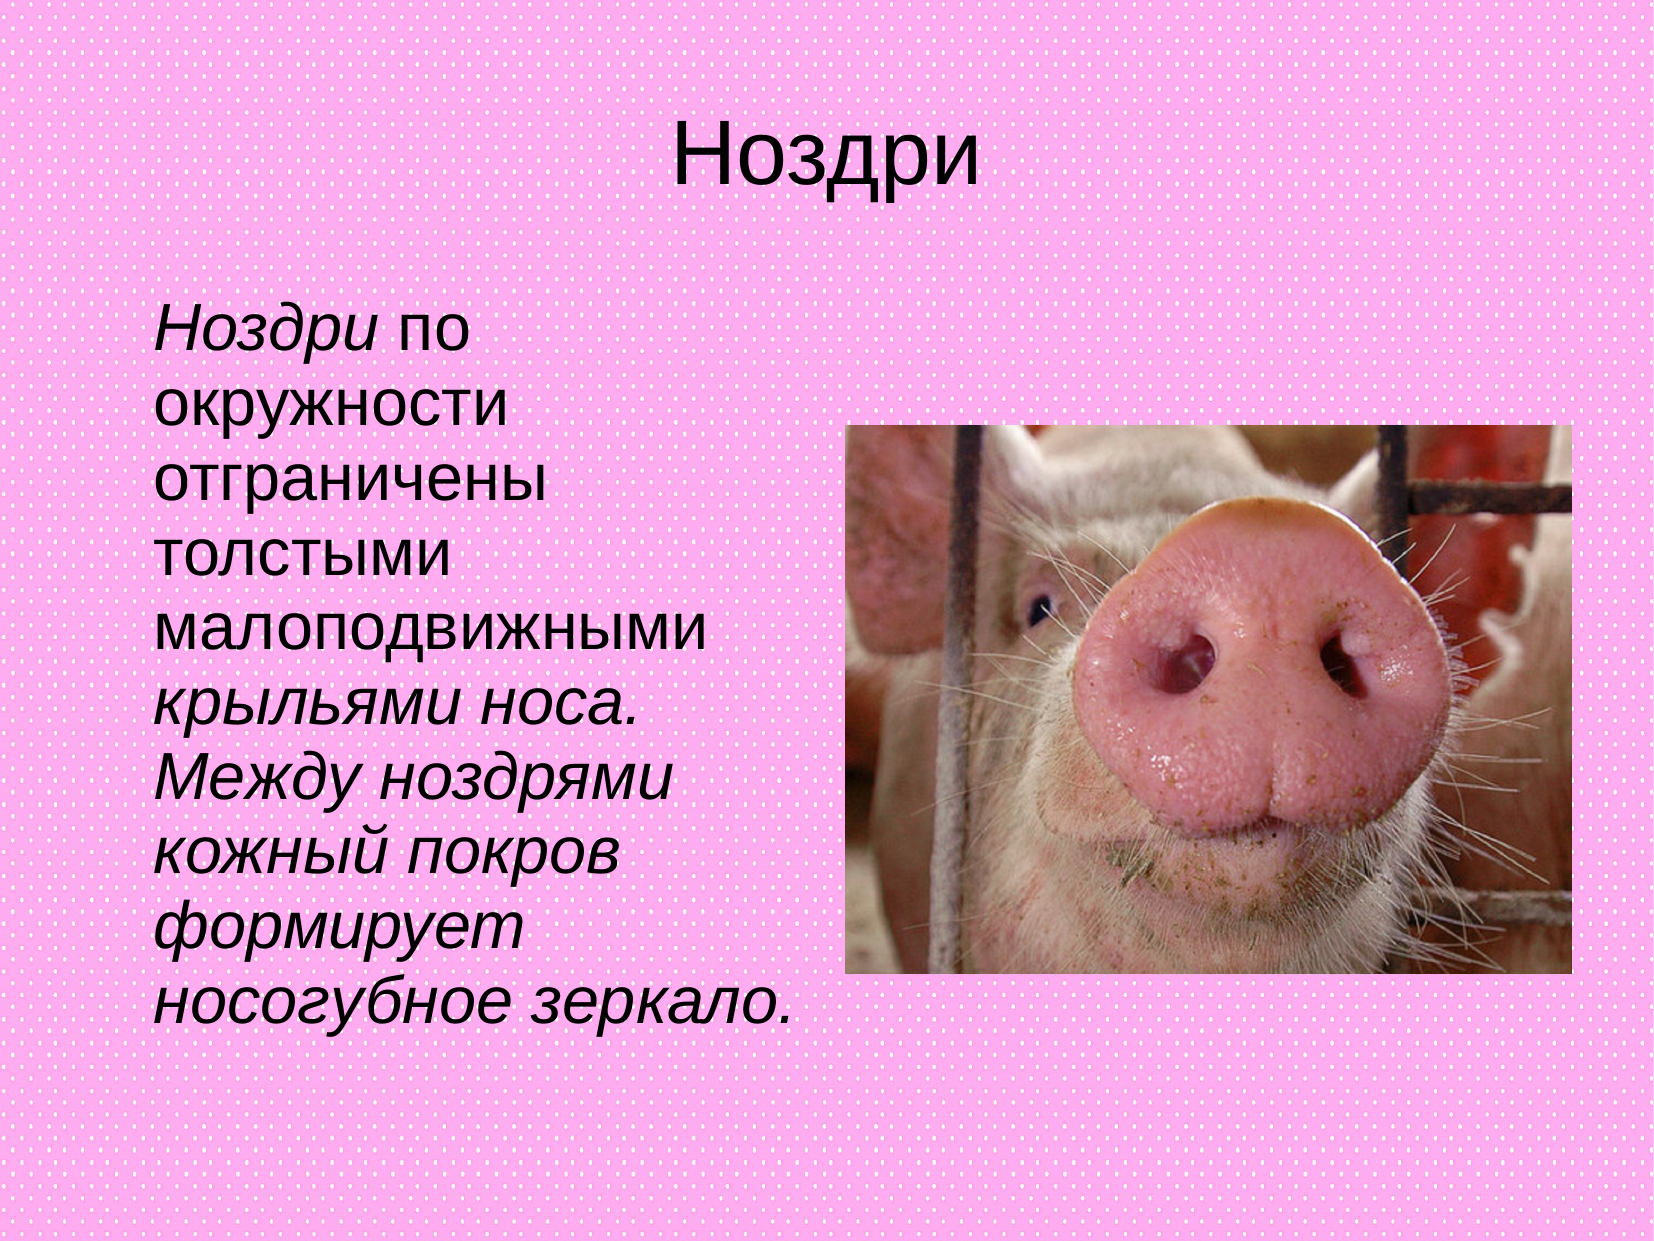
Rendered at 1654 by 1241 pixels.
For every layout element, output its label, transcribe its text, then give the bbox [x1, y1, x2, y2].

list Ноздри по окружности отграничены толстыми малоподвижными крыльями носа. Между ноздрями кожный покров формирует носогубное зеркало. [82, 290, 809, 1109]
title Ноздри [82, 49, 1571, 257]
picture [0, 0, 1654, 1241]
